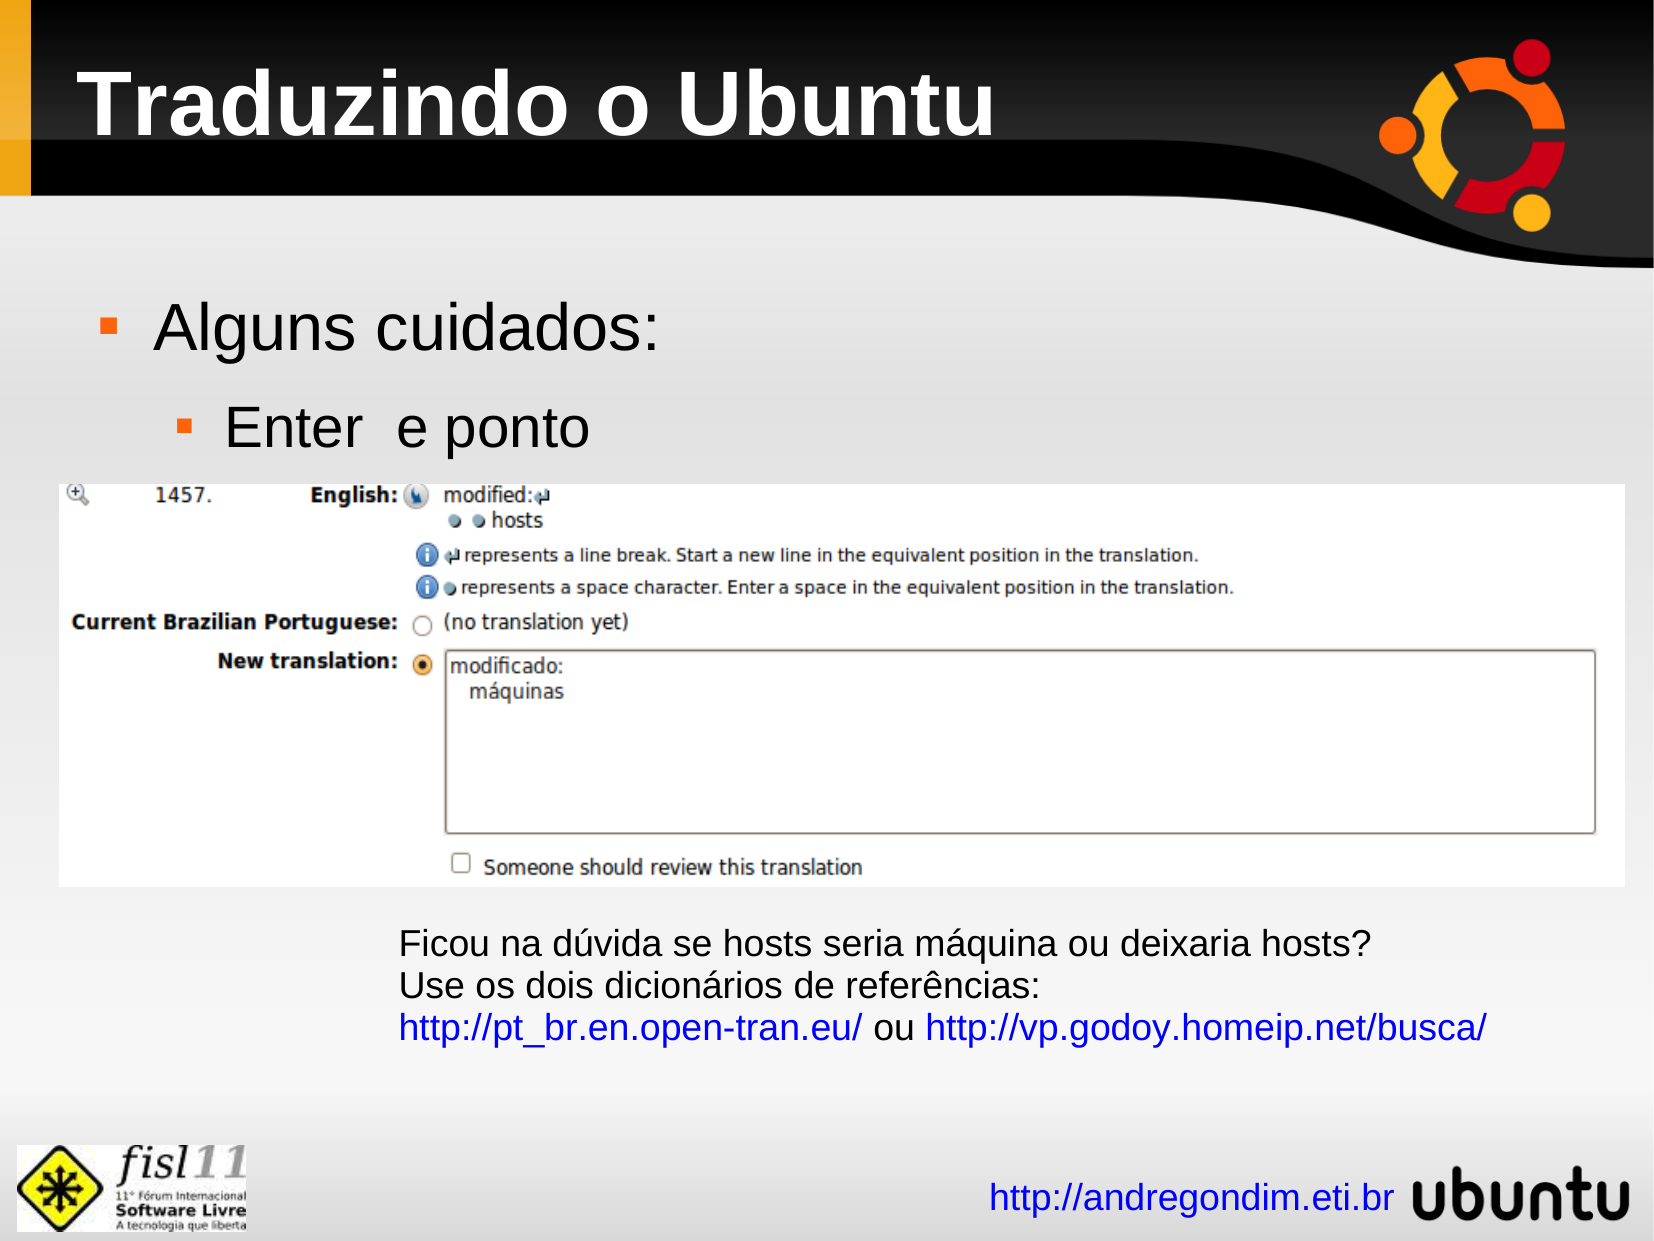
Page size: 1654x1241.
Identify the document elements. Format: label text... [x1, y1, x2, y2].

list Alguns cuidados: Enter e ponto [82, 290, 739, 460]
text_box Ficou na dúvida se hosts seria máquina ou deixaria hosts? Use os dois dicionários de referências: http://pt_br.en.open-tran.eu/ ou http://vp.godoy.homeip.net/busca/ [383, 915, 1595, 1057]
picture [0, 0, 1654, 1241]
title Traduzindo o Ubuntu [76, 0, 1565, 208]
